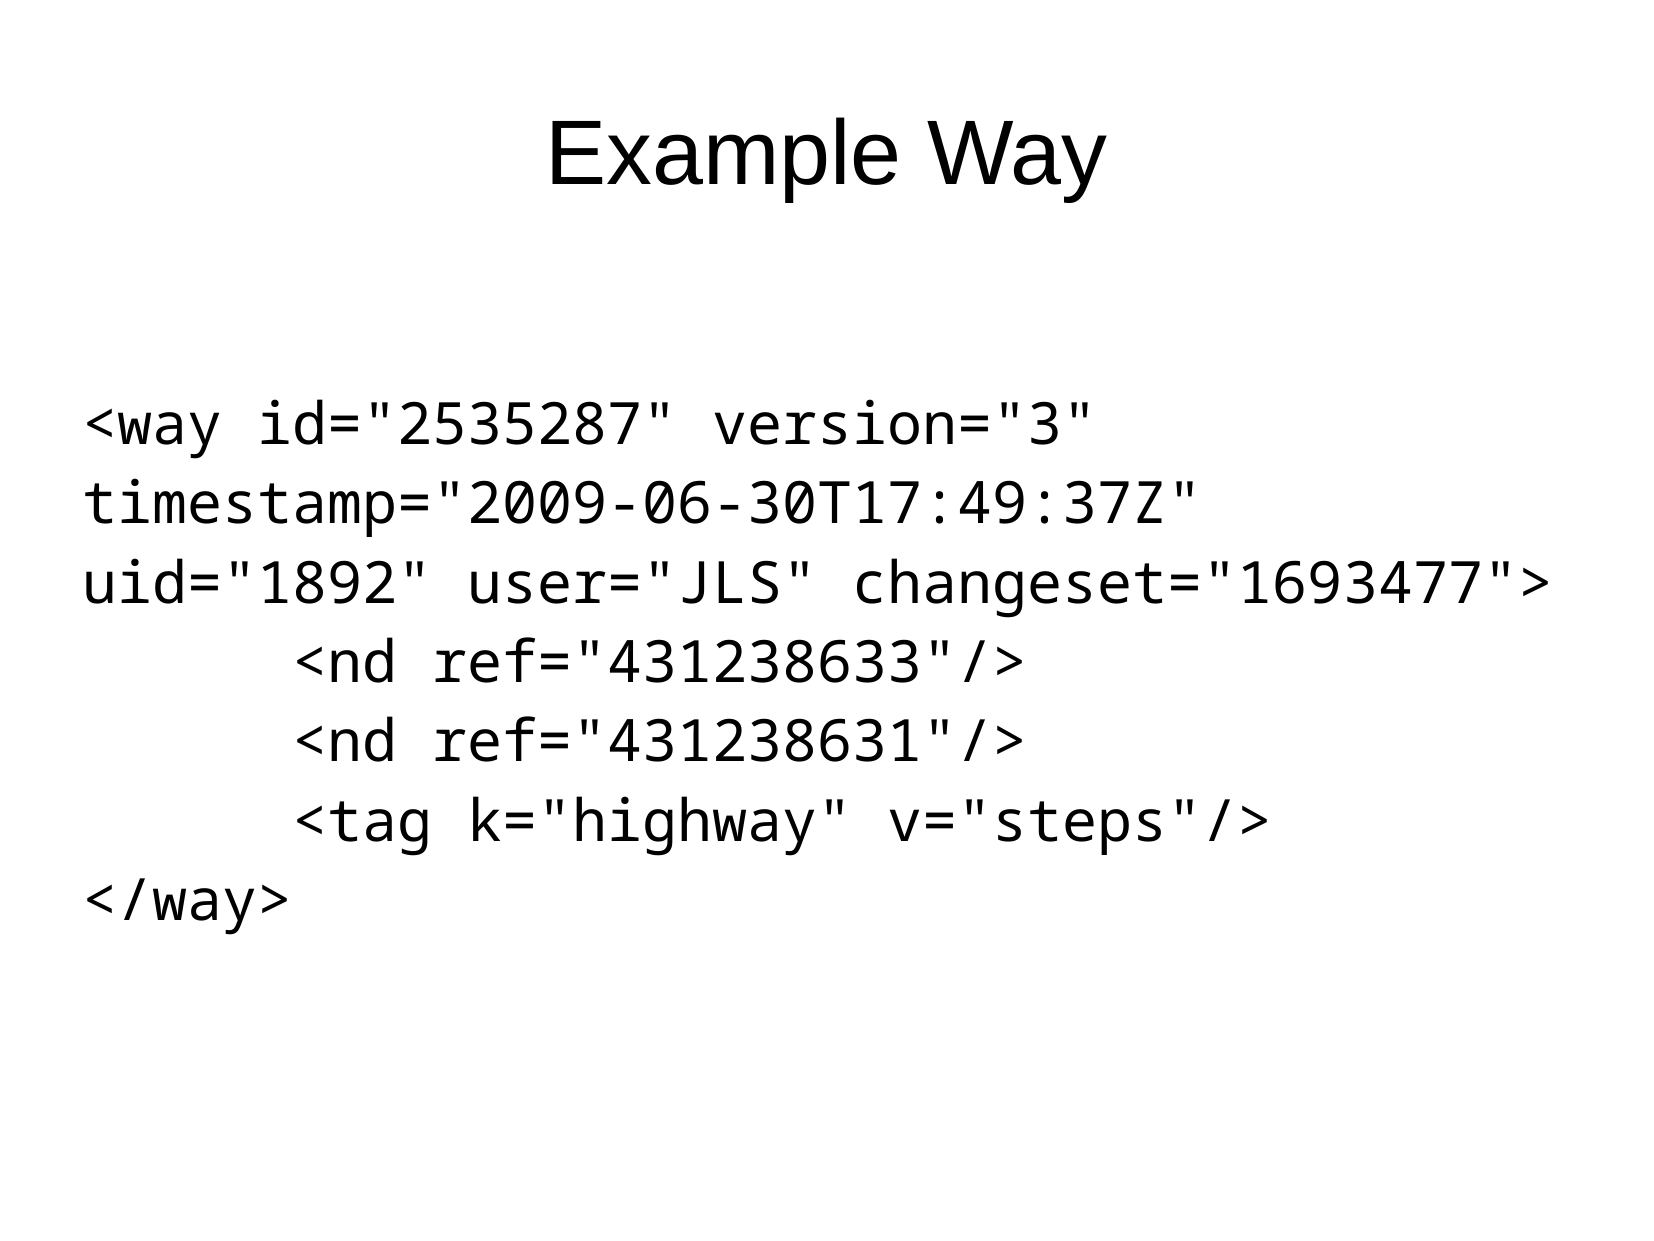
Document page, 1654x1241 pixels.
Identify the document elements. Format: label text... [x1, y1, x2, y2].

title Example Way [82, 56, 1571, 250]
subtitle <way id="2535287" version="3" timestamp="2009-06-30T17:49:37Z" uid="1892" user="JLS" changeset="1693477"> <nd ref="431238633"/> <nd ref="431238631"/> <tag k="highway" v="steps"/> </way> [82, 297, 1571, 1102]
